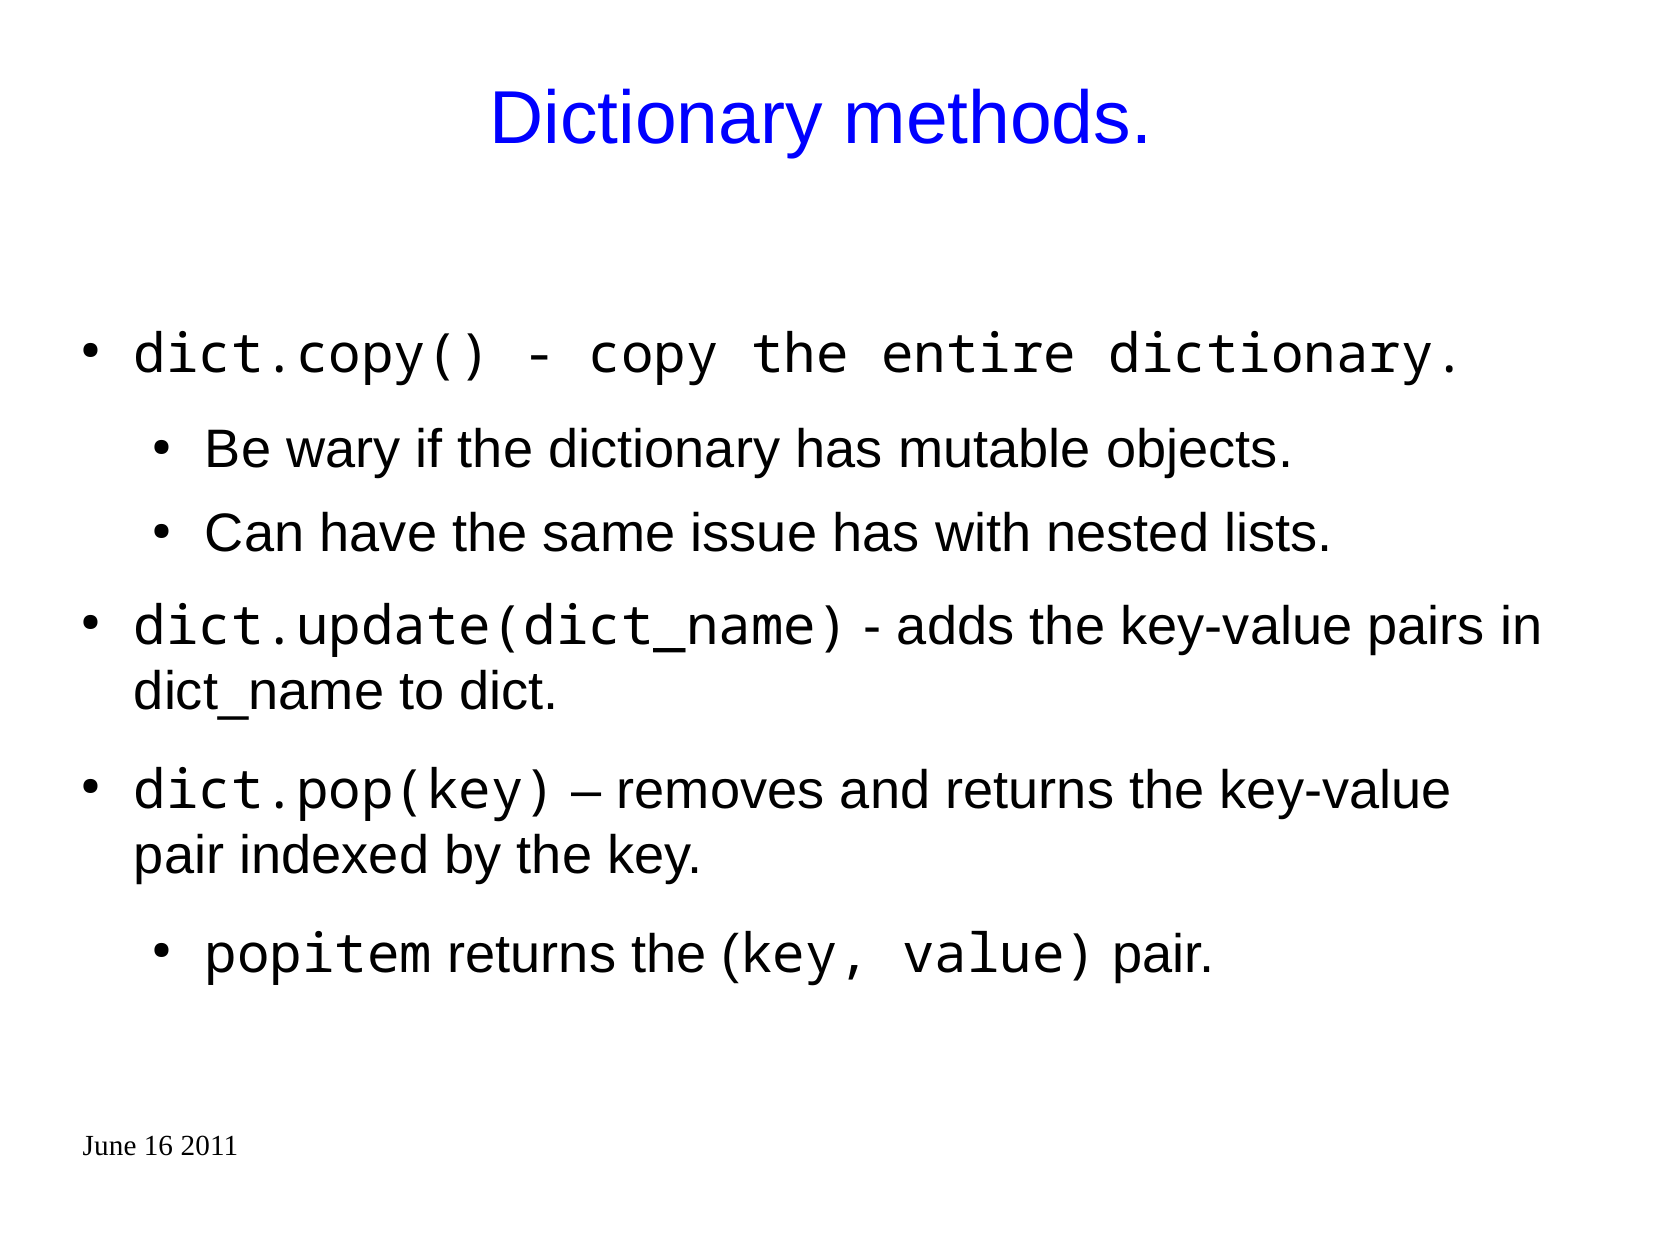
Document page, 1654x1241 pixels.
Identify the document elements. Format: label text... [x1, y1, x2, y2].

list dict.copy() - copy the entire dictionary. Be wary if the dictionary has mutable objects. Can have the same issue has with nested lists. dict.update(dict_name) - adds the key-value pairs in dict_name to dict. dict.pop(key) – removes and returns the key-value pair indexed by the key. popitem returns the (key, value) pair. [63, 314, 1552, 1134]
title Dictionary methods. [76, 58, 1565, 178]
